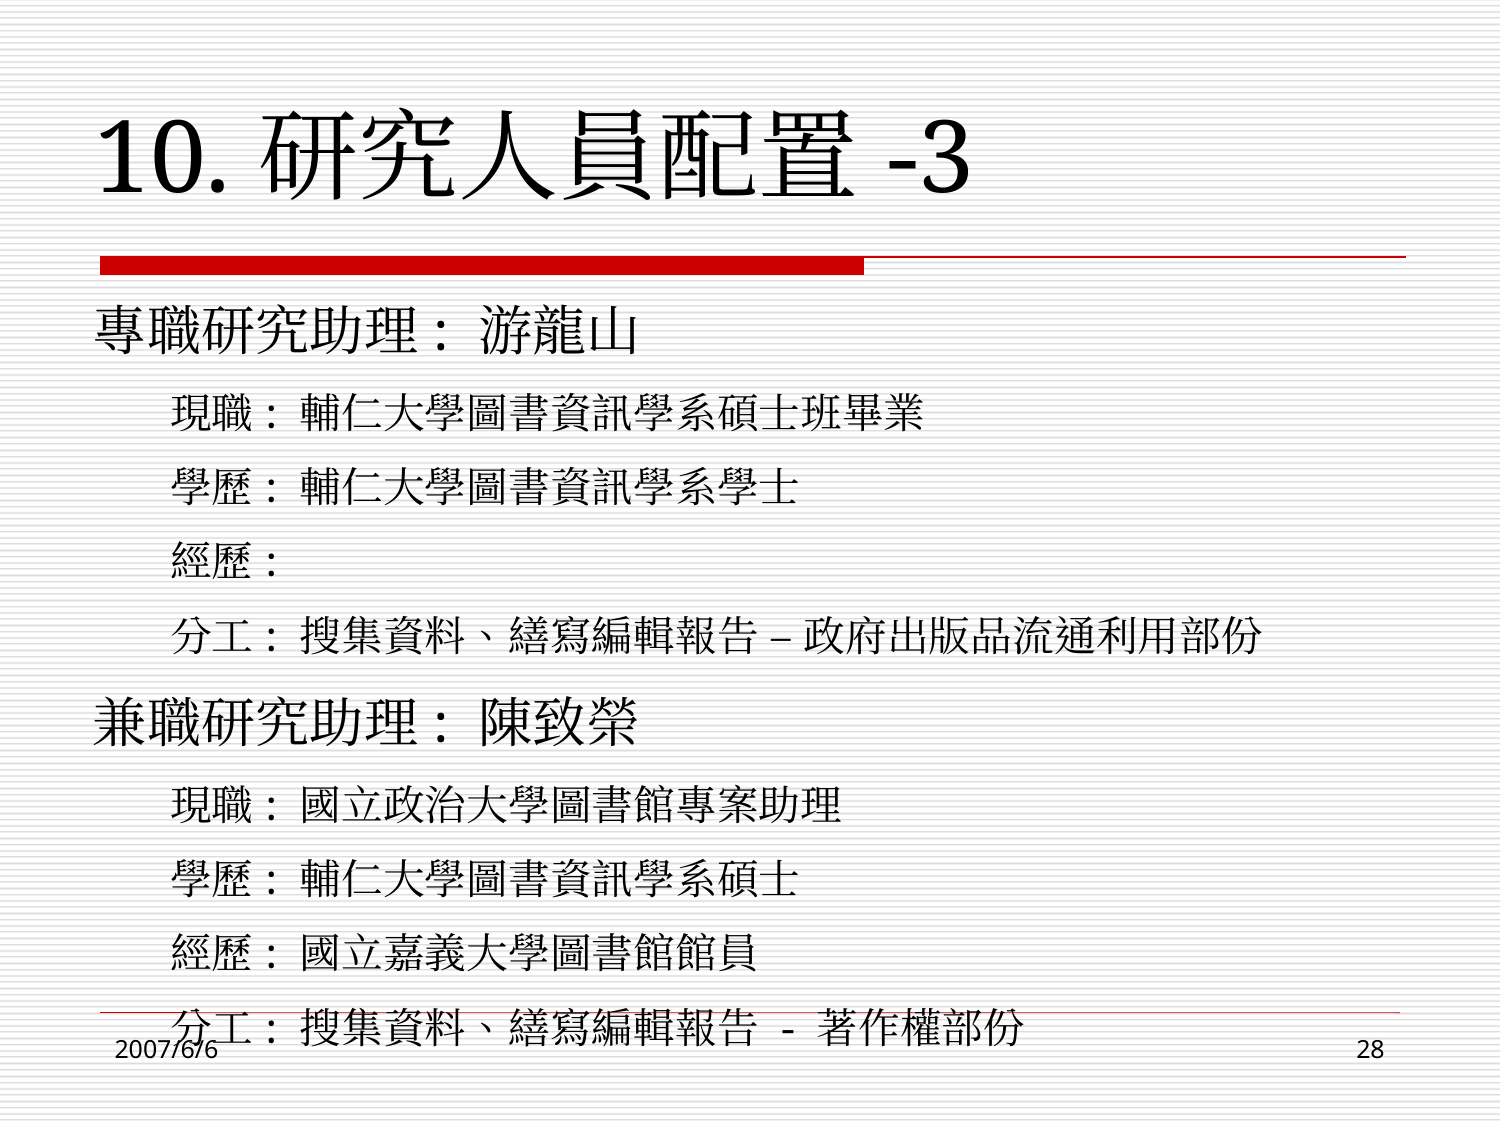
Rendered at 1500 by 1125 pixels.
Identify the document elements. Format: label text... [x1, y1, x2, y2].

title 10.研究人員配置-3 [94, 57, 1407, 242]
list 專職研究助理: 游龍山 現職: 輔仁大學圖書資訊學系碩士班畢業 學歷: 輔仁大學圖書資訊學系學士 經歷: 分工: 搜集資料、繕寫編輯報告 – 政府出版品流通利用部份 兼職研究助理: 陳致榮 現職: 國立政治大學圖書館專案助理 學歷: 輔仁大學圖書資訊學系碩士 經歷: 國立嘉義大學圖書館館員 分工: 搜集資料、繕寫編輯報告 - 著作權部份 [92, 287, 1406, 973]
picture [0, 0, 1500, 1125]
